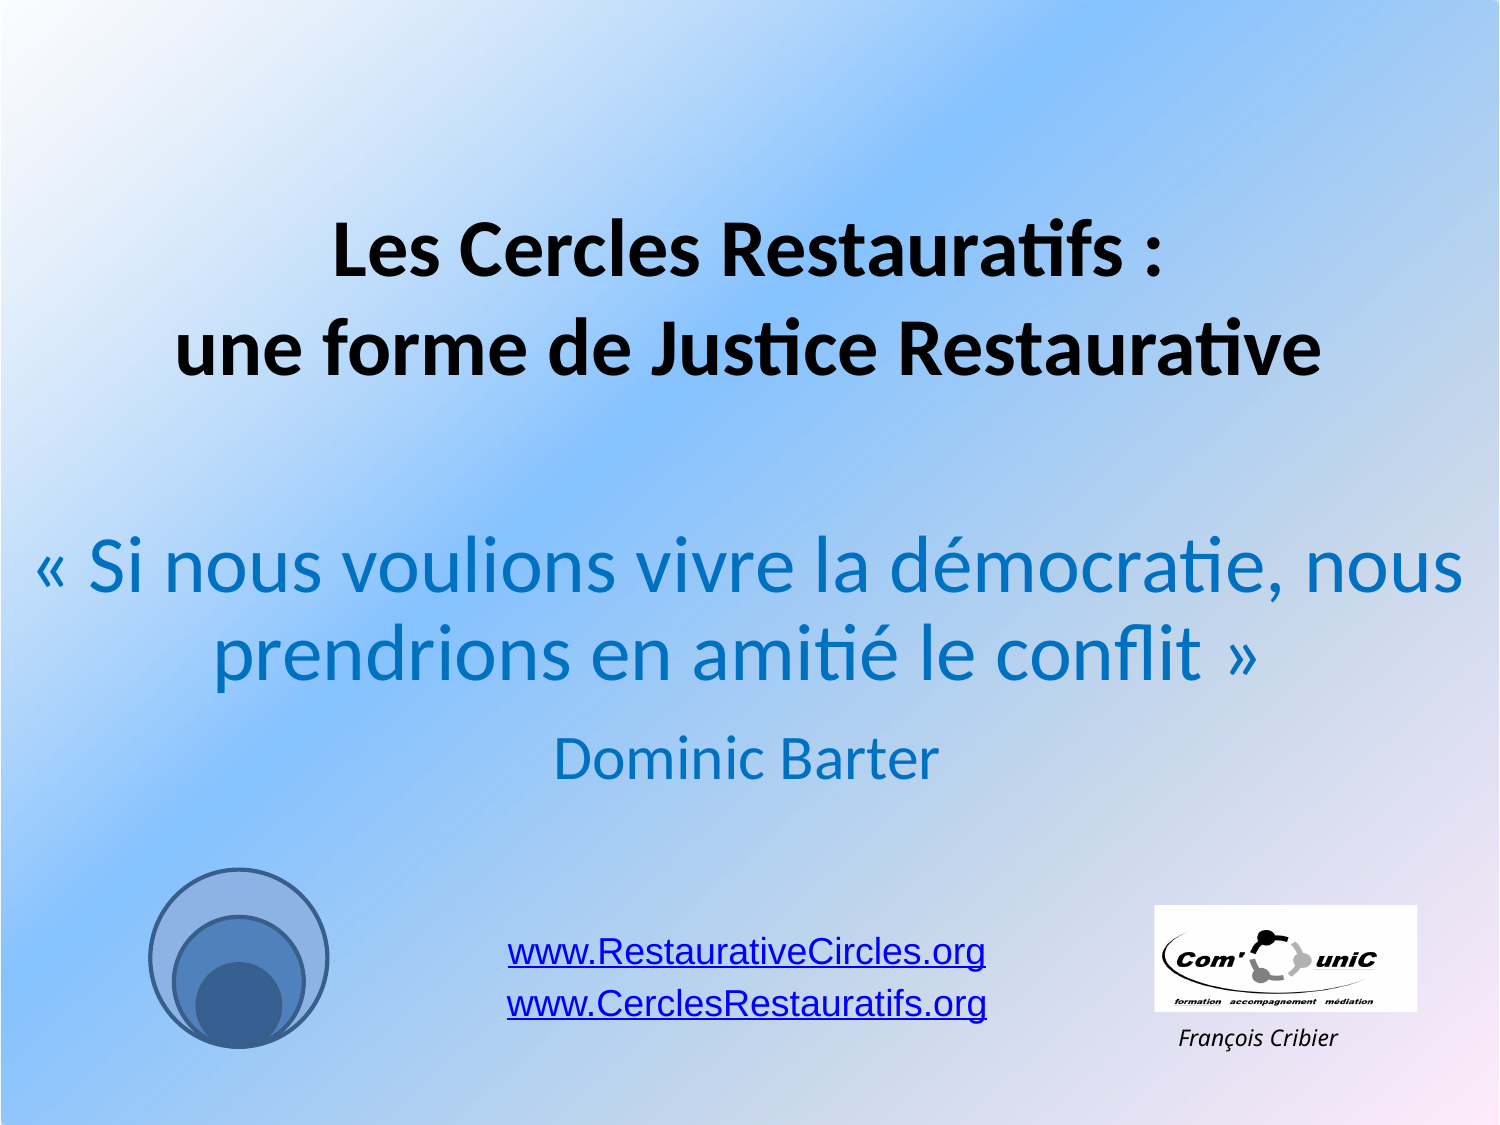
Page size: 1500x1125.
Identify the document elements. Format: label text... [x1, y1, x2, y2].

picture [1154, 905, 1418, 1012]
title Les Cercles Restauratifs : une forme de Justice Restaurative [112, 172, 1388, 414]
text_box François Cribier [1163, 1015, 1424, 1059]
text_box www.RestaurativeCircles.org www.CerclesRestauratifs.org [379, 905, 1115, 1050]
text_box [150, 869, 328, 1047]
subtitle « Si nous voulions vivre la démocratie, nous prendrions en amitié le conflit » Dominic Barter [0, 515, 1495, 842]
